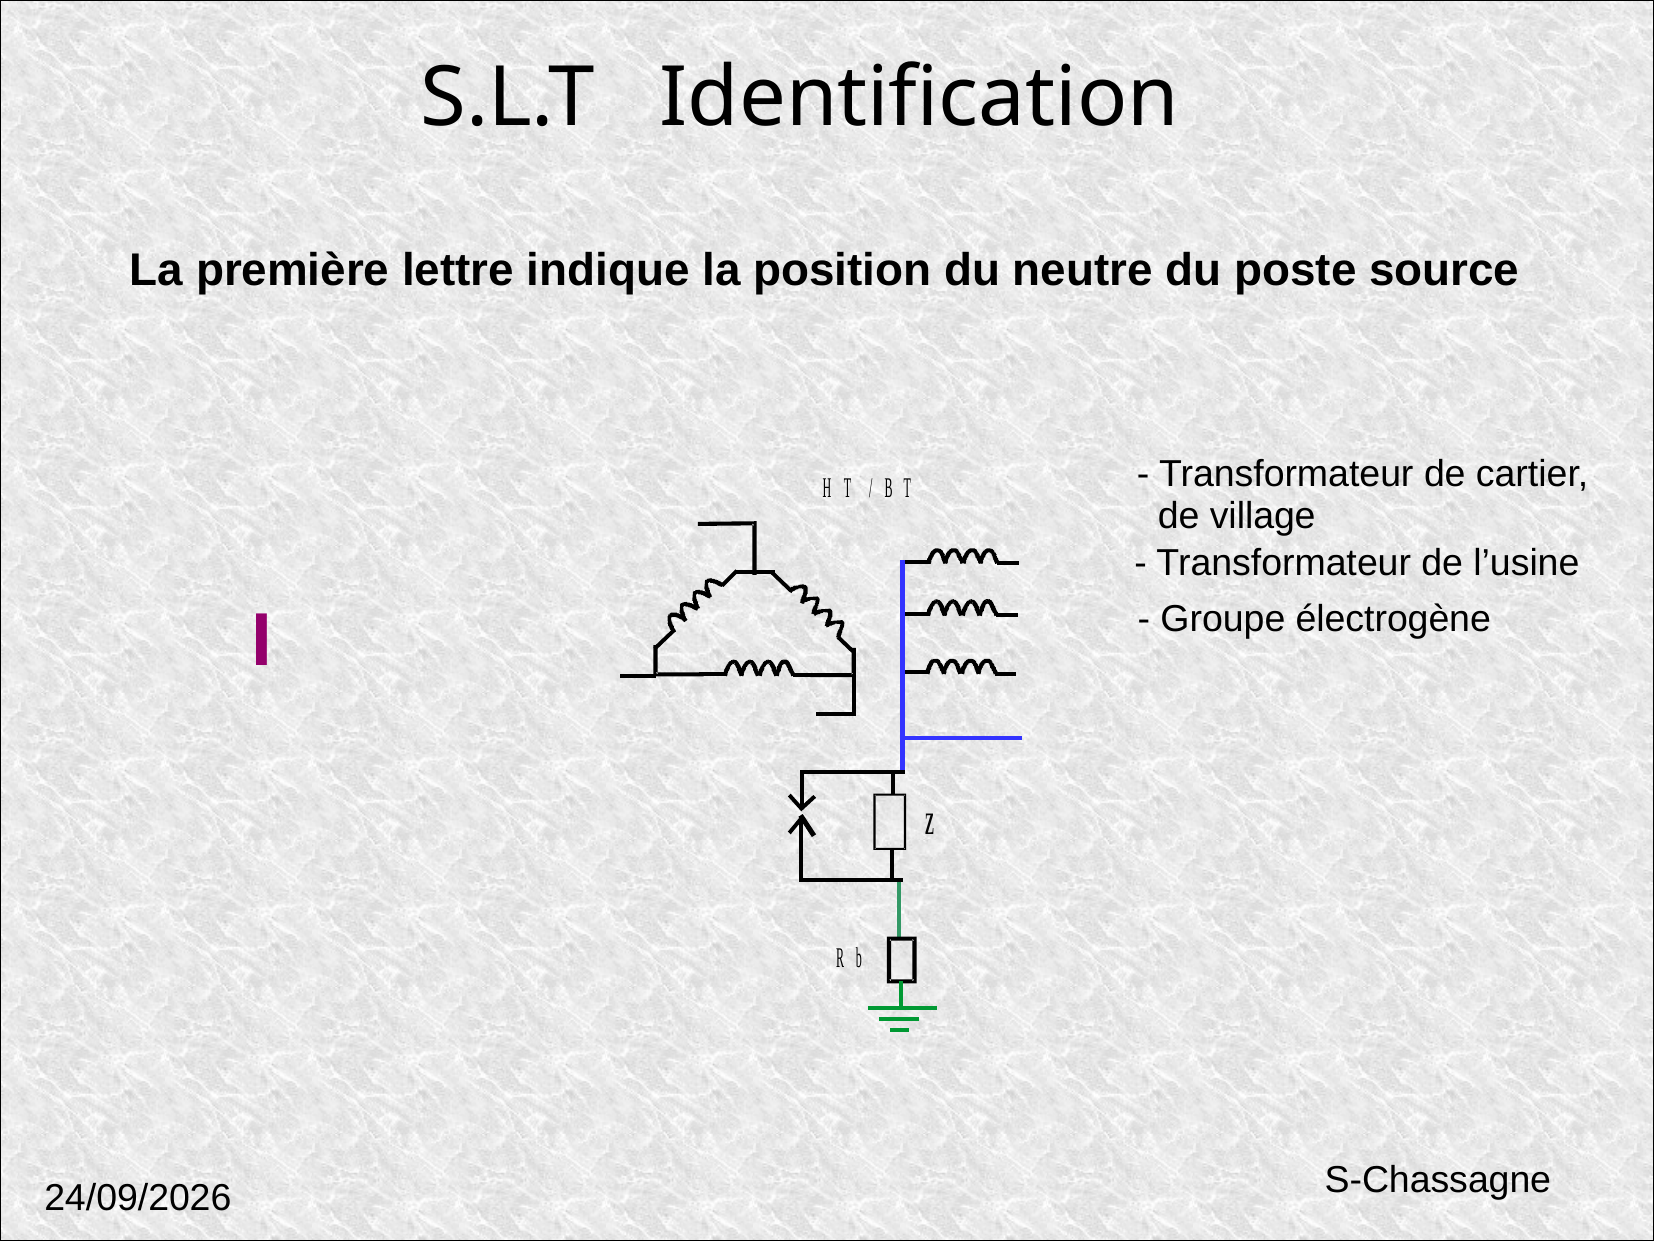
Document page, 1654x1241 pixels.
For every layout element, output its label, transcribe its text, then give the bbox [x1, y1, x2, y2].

text_box S.L.T Identification [383, 29, 1287, 161]
text_box La première lettre indique la position du neutre du poste source [115, 236, 1536, 304]
picture [1, 1, 1653, 1240]
chart [620, 472, 1023, 1034]
text_box I [236, 590, 287, 690]
text_box - Groupe électrogène [1122, 590, 1506, 648]
text_box - Transformateur de l’usine [1119, 533, 1595, 591]
text_box - Transformateur de cartier, de village [1122, 445, 1604, 545]
